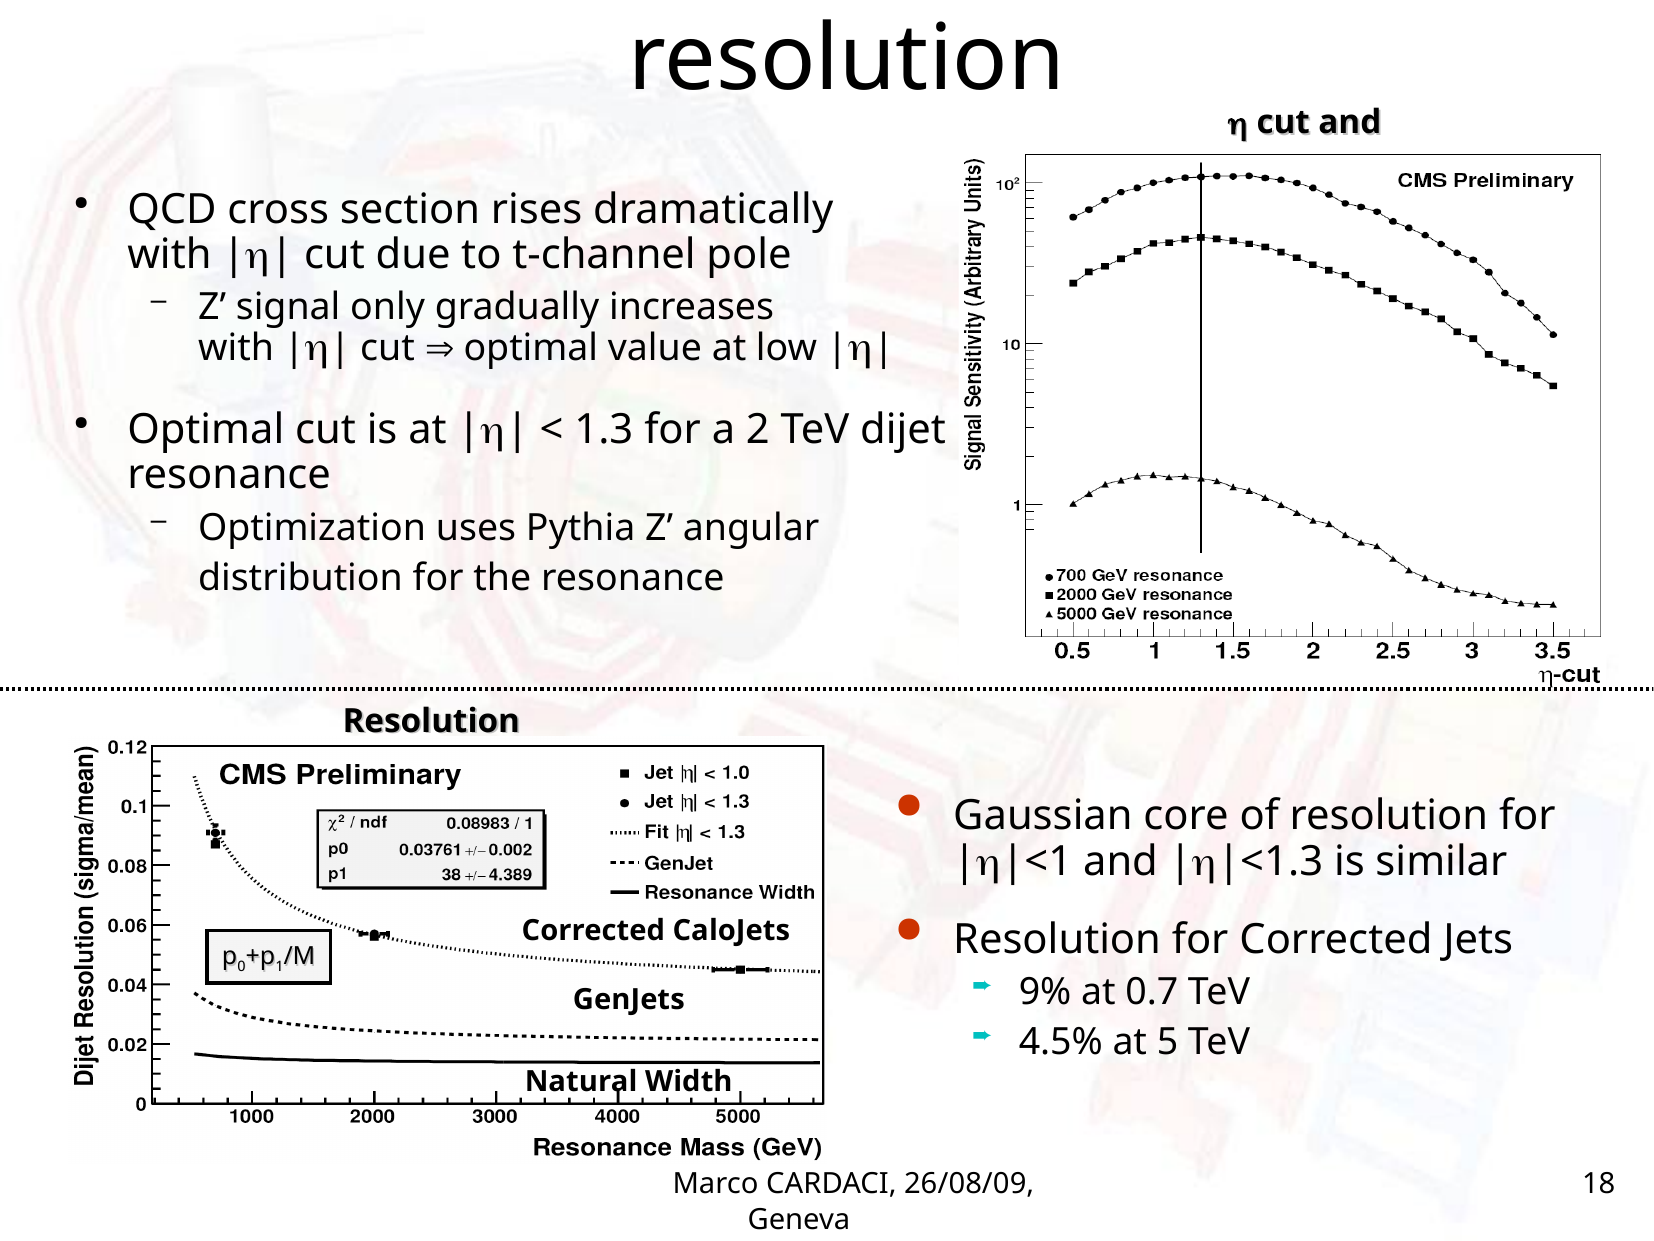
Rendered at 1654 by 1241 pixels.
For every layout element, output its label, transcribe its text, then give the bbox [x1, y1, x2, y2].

list QCD cross section rises dramatically with || cut due to t-channel pole Z’ signal only gradually increases with || cut  optimal value at low || Optimal cut is at || < 1.3 for a 2 TeV dijet resonance Optimization uses Pythia Z’ angular distribution for the resonance [41, 179, 958, 642]
title Resonances:  cut & mass resolution [144, 0, 1550, 125]
picture [0, 0, 1654, 1241]
text_box 18 [1567, 1157, 1643, 1213]
text_box  cut and sensitivity [1146, 125, 1463, 147]
text_box Corrected CaloJets [506, 901, 806, 957]
text_box Natural Width [509, 1052, 748, 1109]
text_box GenJets [558, 970, 700, 1026]
text_box Gaussian core of resolution for ||<1 and ||<1.3 is similar Resolution for Corrected Jets 9% at 0.7 TeV 4.5% at 5 TeV [881, 785, 1626, 1103]
text_box Resolution [327, 688, 544, 736]
text_box Marco CARDACI, 26/08/09, Geneva [657, 1157, 1078, 1213]
text_box p0+p1/M [206, 930, 331, 984]
